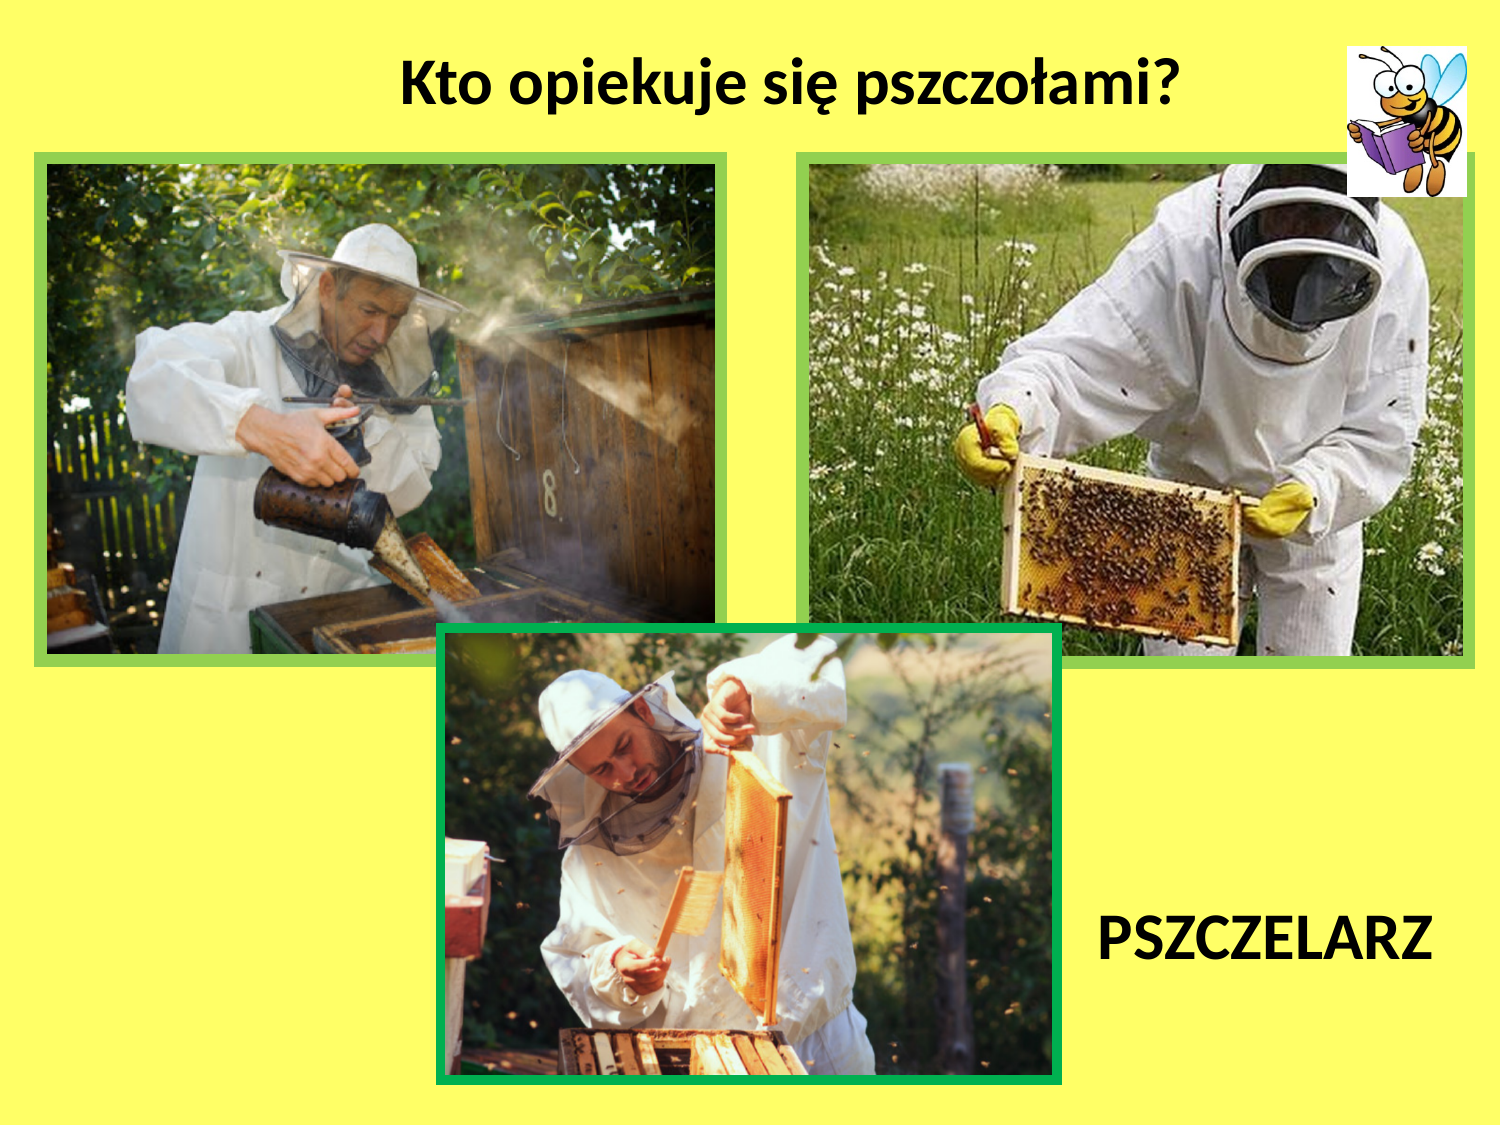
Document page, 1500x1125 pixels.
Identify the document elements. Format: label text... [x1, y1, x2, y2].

picture [445, 632, 1053, 1076]
text_box PSZCZELARZ [1066, 902, 1465, 985]
text_box Kto opiekuje się pszczołami? [385, 46, 1199, 129]
picture [46, 164, 715, 655]
picture [808, 46, 1467, 657]
